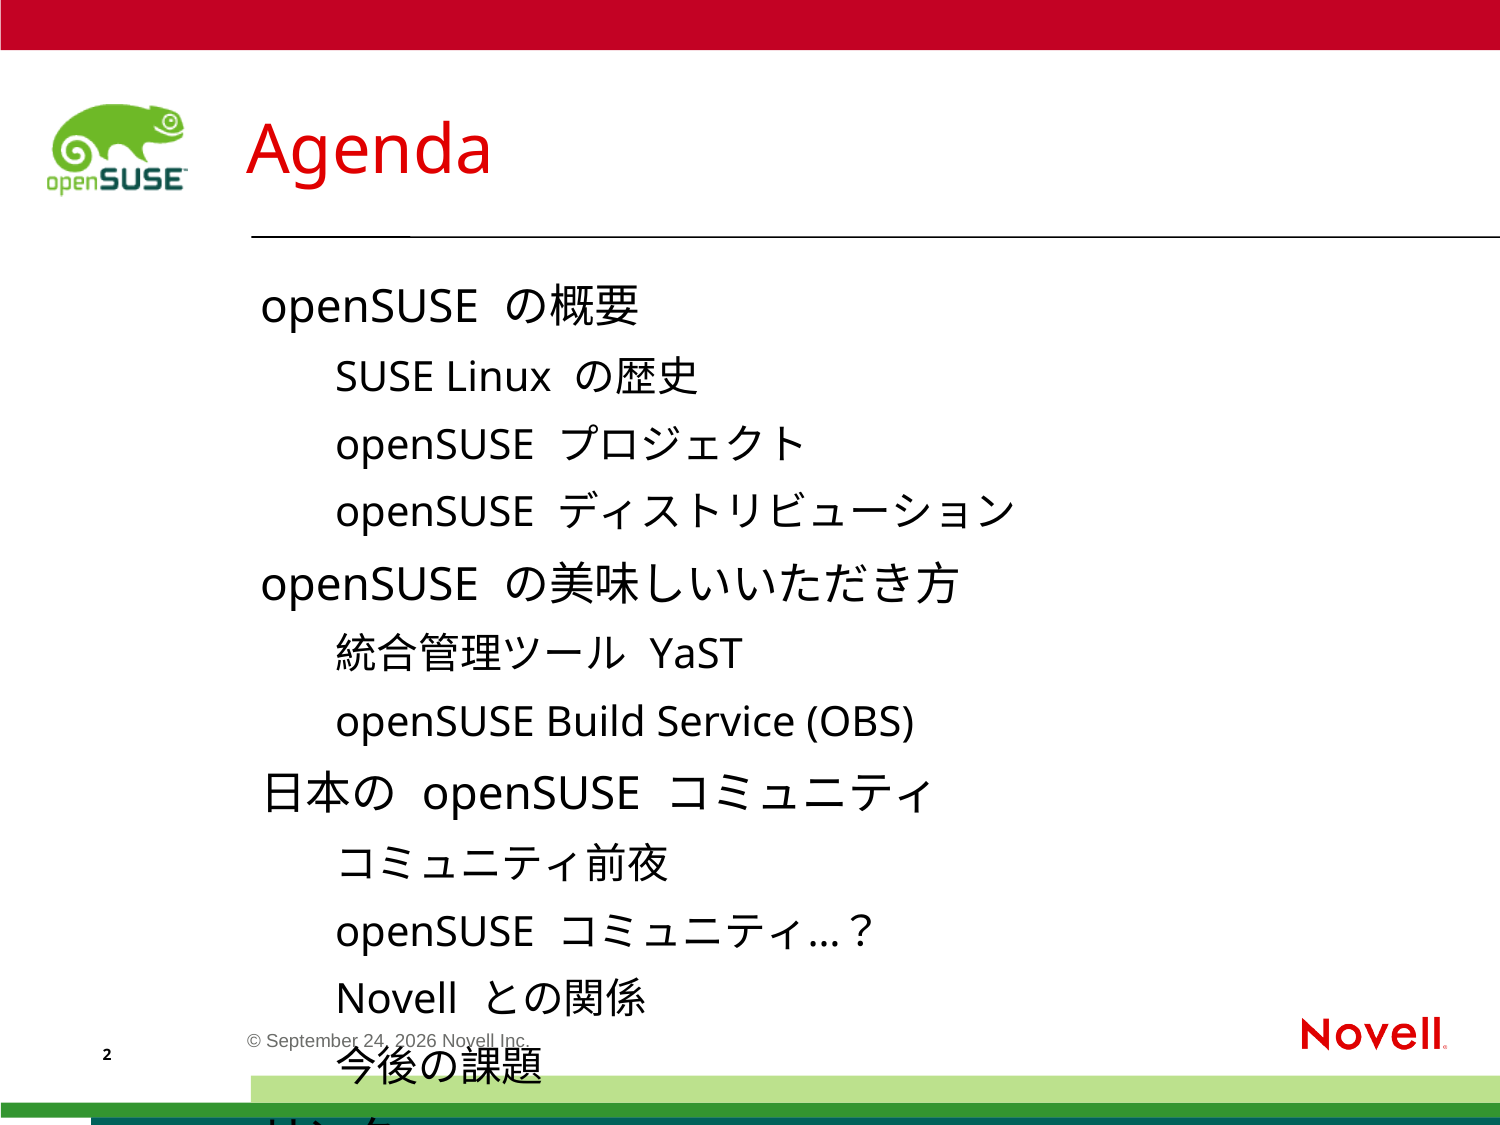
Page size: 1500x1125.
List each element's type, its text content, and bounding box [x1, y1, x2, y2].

title Agenda [246, 60, 1409, 239]
picture [47, 104, 188, 197]
picture [1295, 1022, 1453, 1056]
list openSUSE の概要 SUSE Linux の歴史 openSUSE プロジェクト openSUSE ディストリビューション openSUSE の美味しいいただき方 統合管理ツール YaST openSUSE Build Service (OBS) 日本の openSUSE コミュニティ コミュニティ前夜 openSUSE コミュニティ…？ Novell との関係 今後の課題 リンク [245, 267, 1458, 1022]
